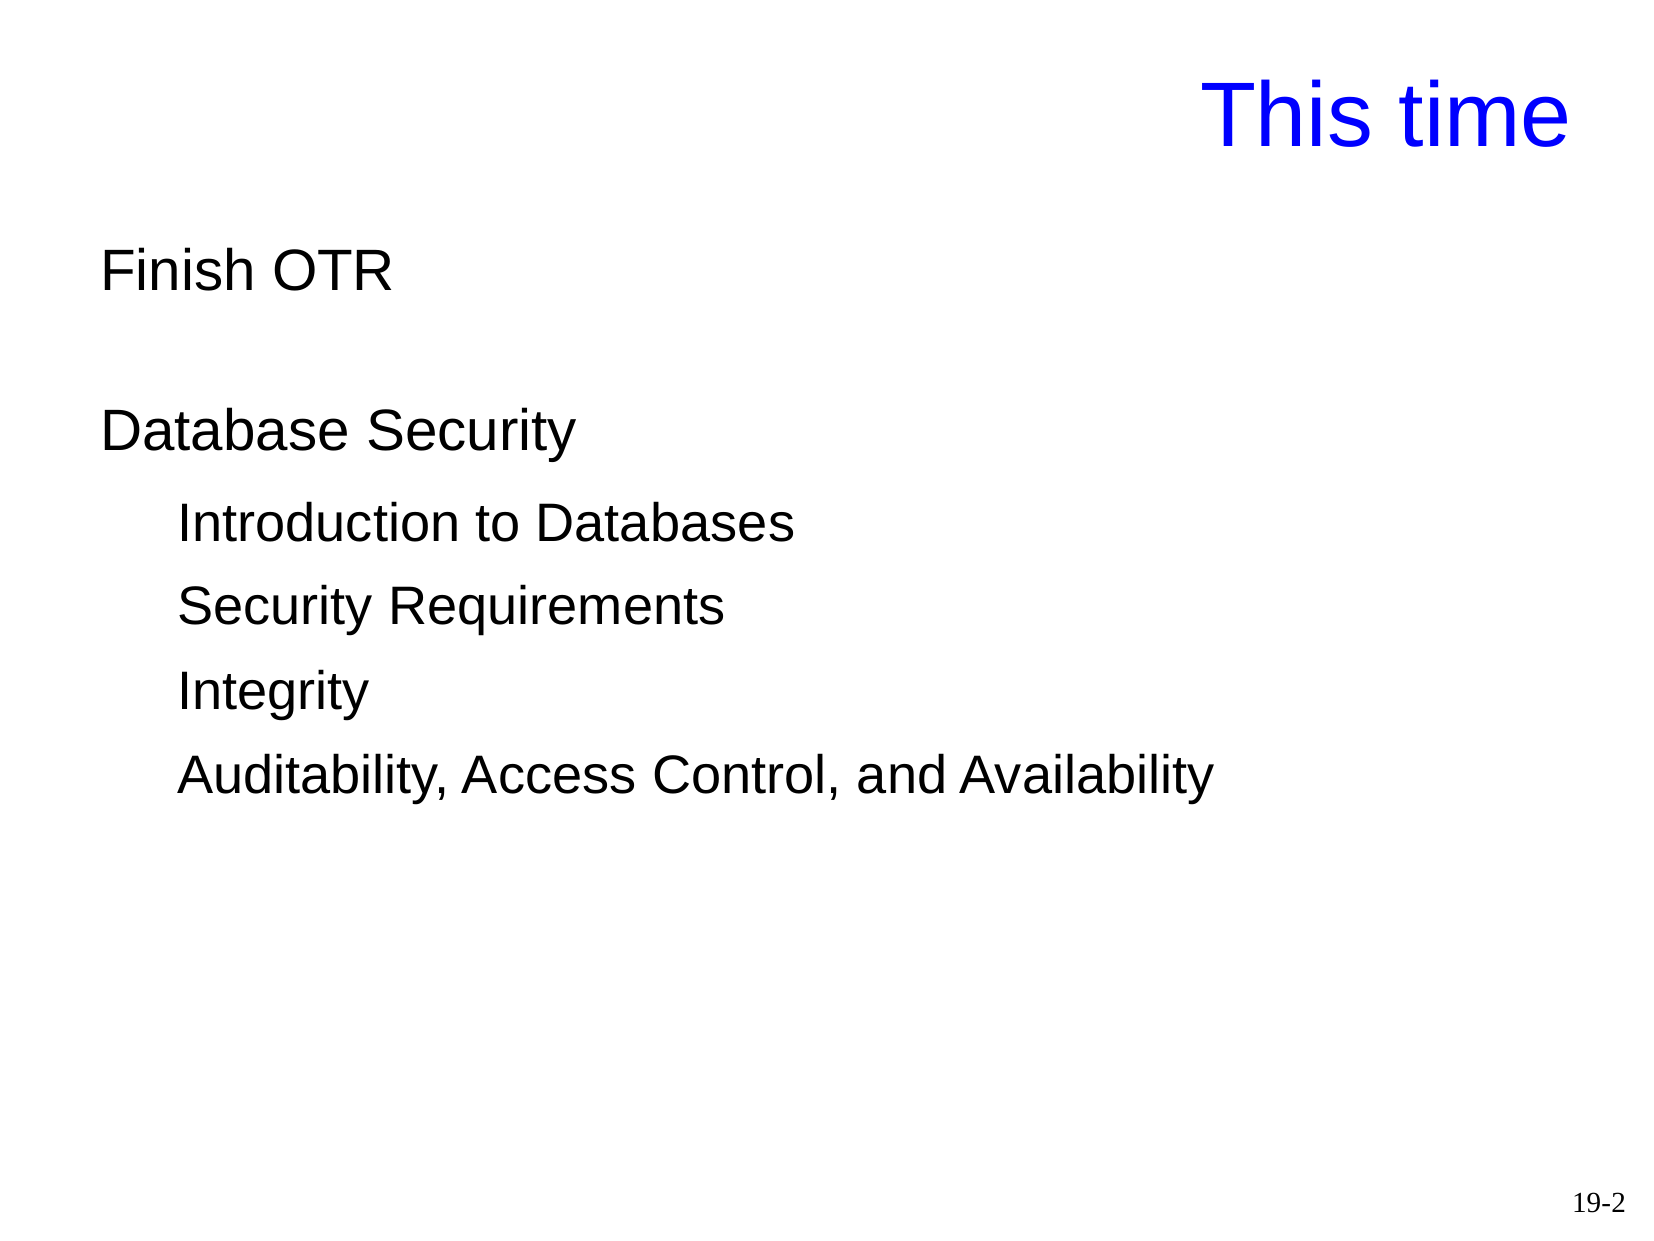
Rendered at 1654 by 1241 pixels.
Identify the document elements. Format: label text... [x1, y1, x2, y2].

title This time [84, 18, 1573, 211]
list Finish OTR Database Security Introduction to Databases Security Requirements Integrity Auditability, Access Control, and Availability [82, 237, 1571, 1156]
